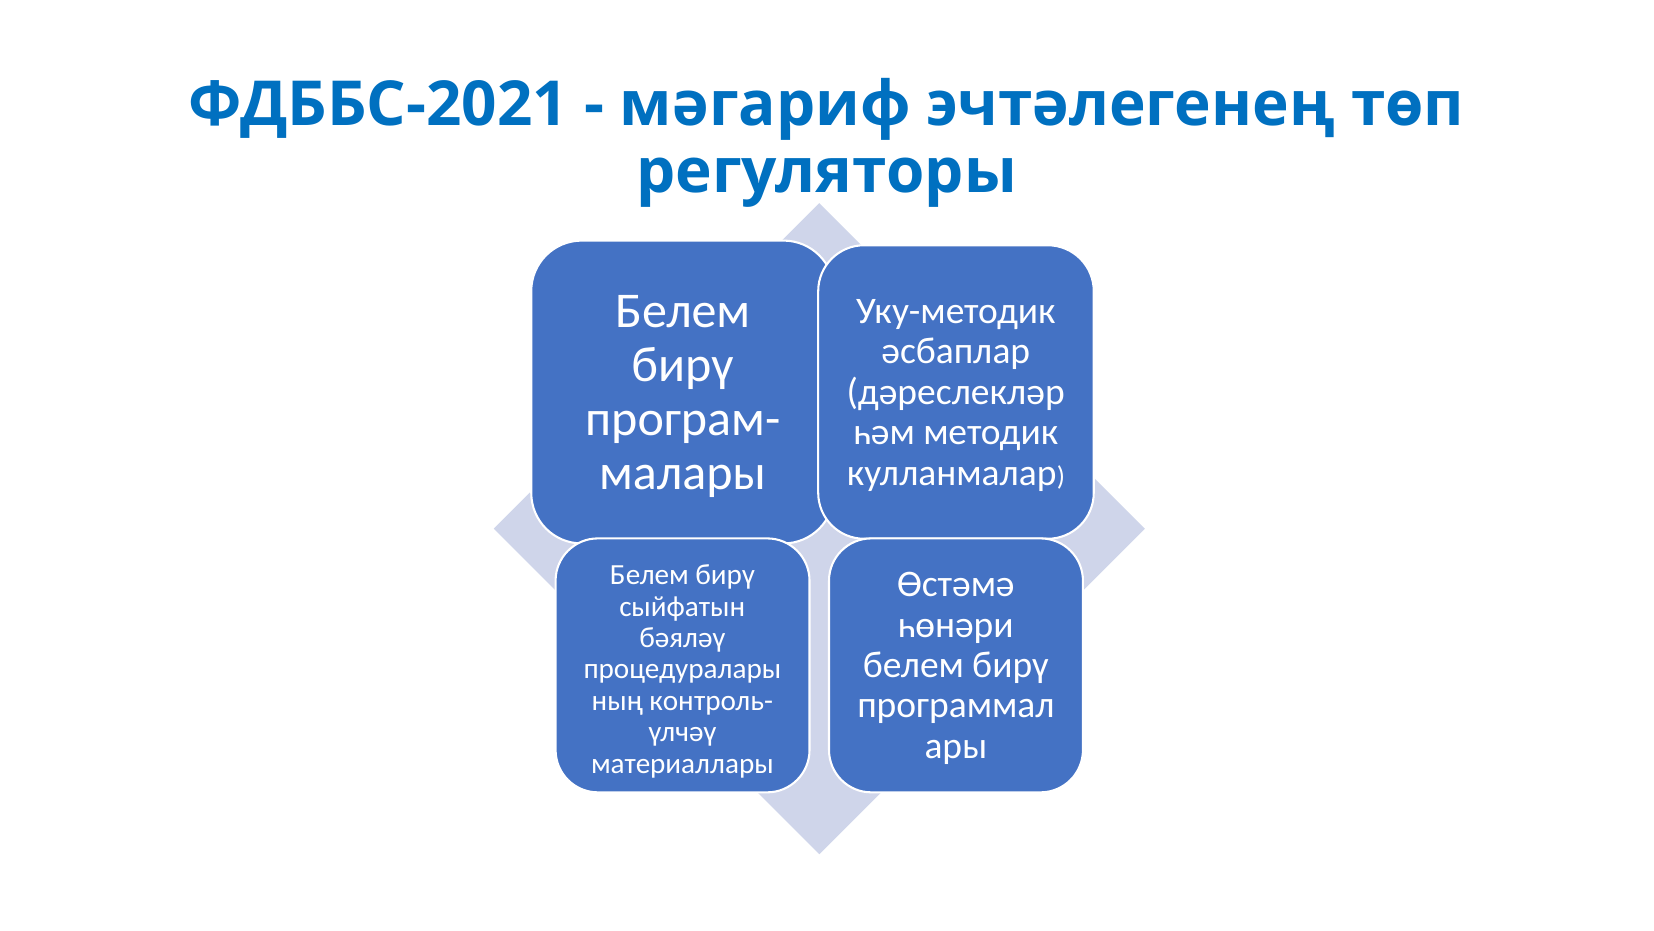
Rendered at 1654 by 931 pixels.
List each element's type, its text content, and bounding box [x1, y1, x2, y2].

text_box [782, 203, 862, 263]
text_box Белем бирү сыйфатын бәяләү процедураларының контроль-үлчәү материаллары [555, 538, 810, 793]
text_box Өстәмә һөнәри белем бирү программалары [829, 538, 1083, 793]
text_box [758, 521, 881, 855]
text_box Белем бирү програм-малары [531, 240, 827, 544]
text_box Уку-методик әсбаплар (дәреслекләр һәм методик кулланмалар) [818, 245, 1094, 539]
text_box [493, 491, 575, 590]
text_box [1053, 477, 1145, 591]
text_box ФДББС-2021 - мәгариф эчтәлегенең төп регуляторы [114, 49, 1540, 229]
